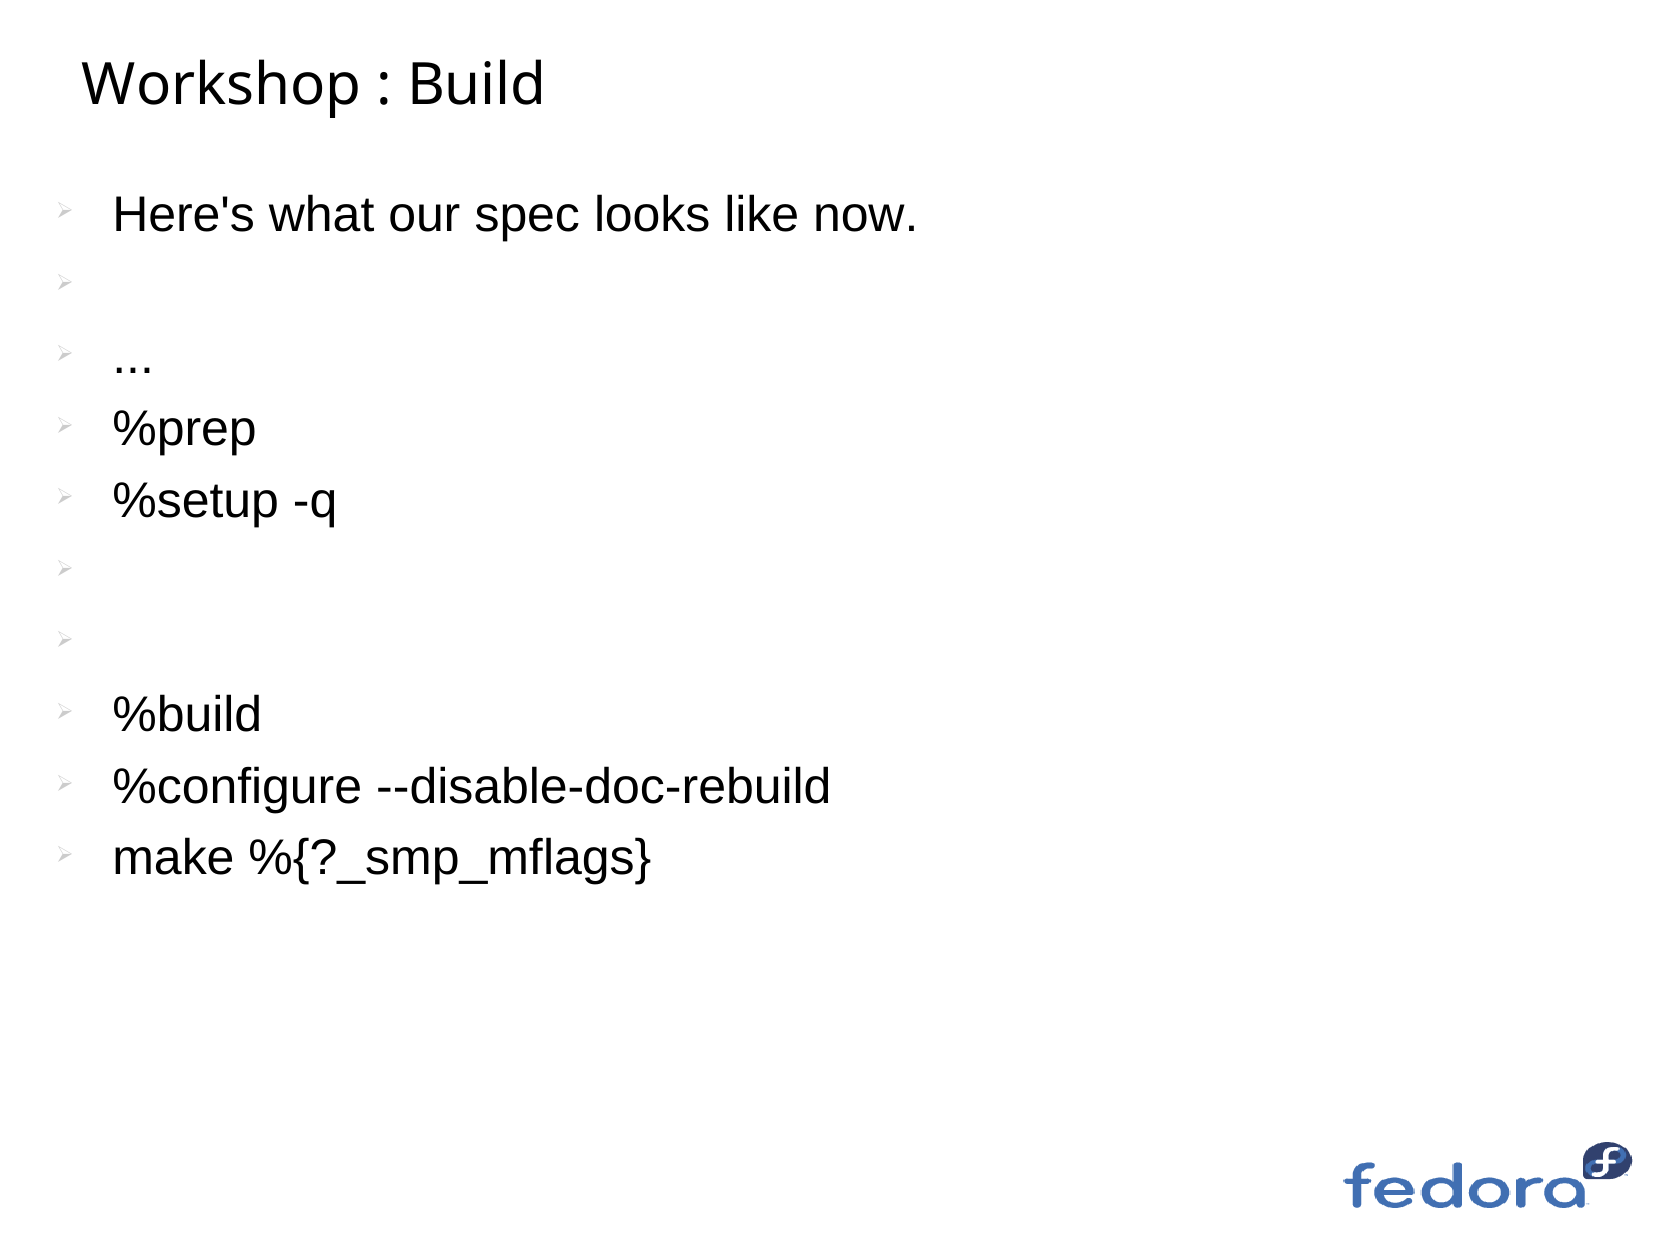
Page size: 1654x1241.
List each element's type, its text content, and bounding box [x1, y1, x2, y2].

picture [1332, 1124, 1651, 1227]
title Workshop : Build [81, 23, 1513, 114]
list Here's what our spec looks like now. ... %prep %setup -q %build %configure --disable-doc-rebuild make %{?_smp_mflags} [0, 114, 1625, 1023]
